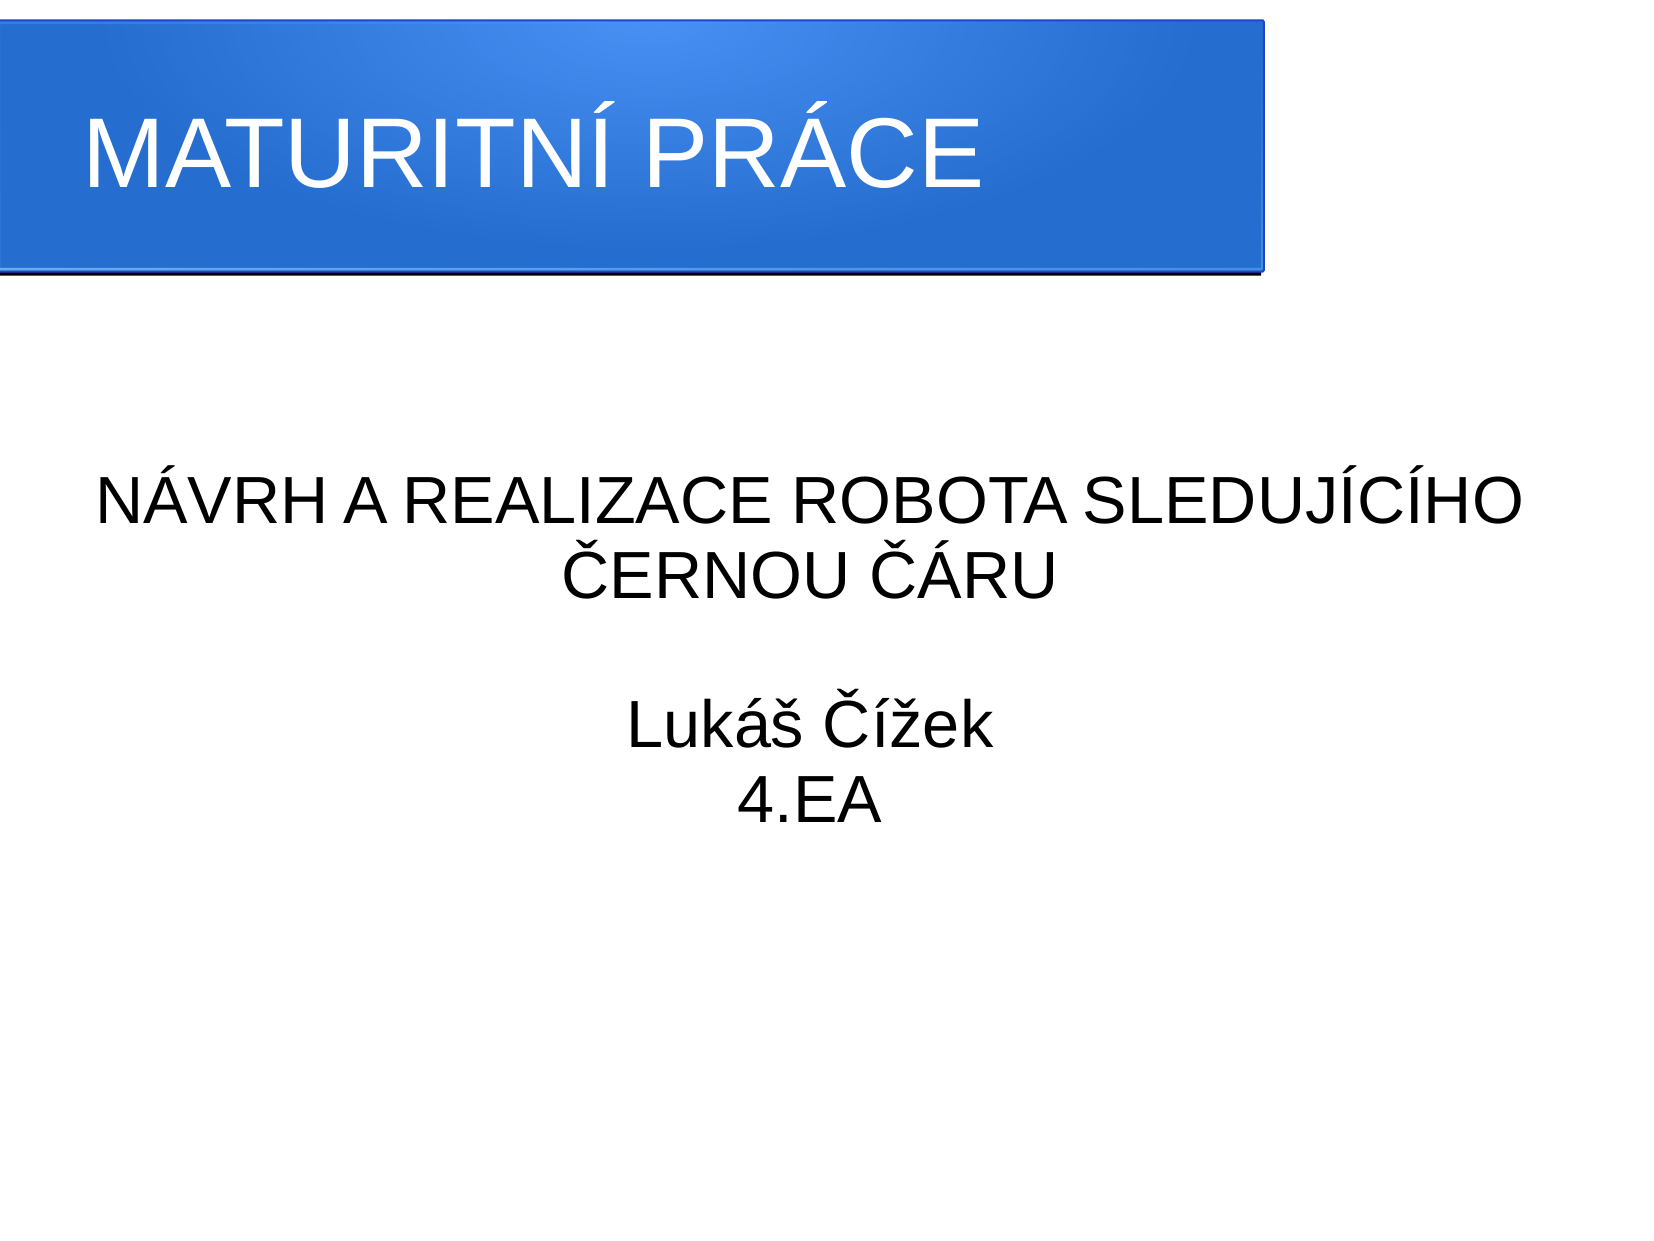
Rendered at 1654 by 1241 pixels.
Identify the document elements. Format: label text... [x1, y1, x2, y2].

title MATURITNÍ PRÁCE [82, 49, 1250, 257]
subtitle NÁVRH A REALIZACE ROBOTA SLEDUJÍCÍHO ČERNOU ČÁRU Lukáš Čížek 4.EA [82, 290, 1538, 1010]
